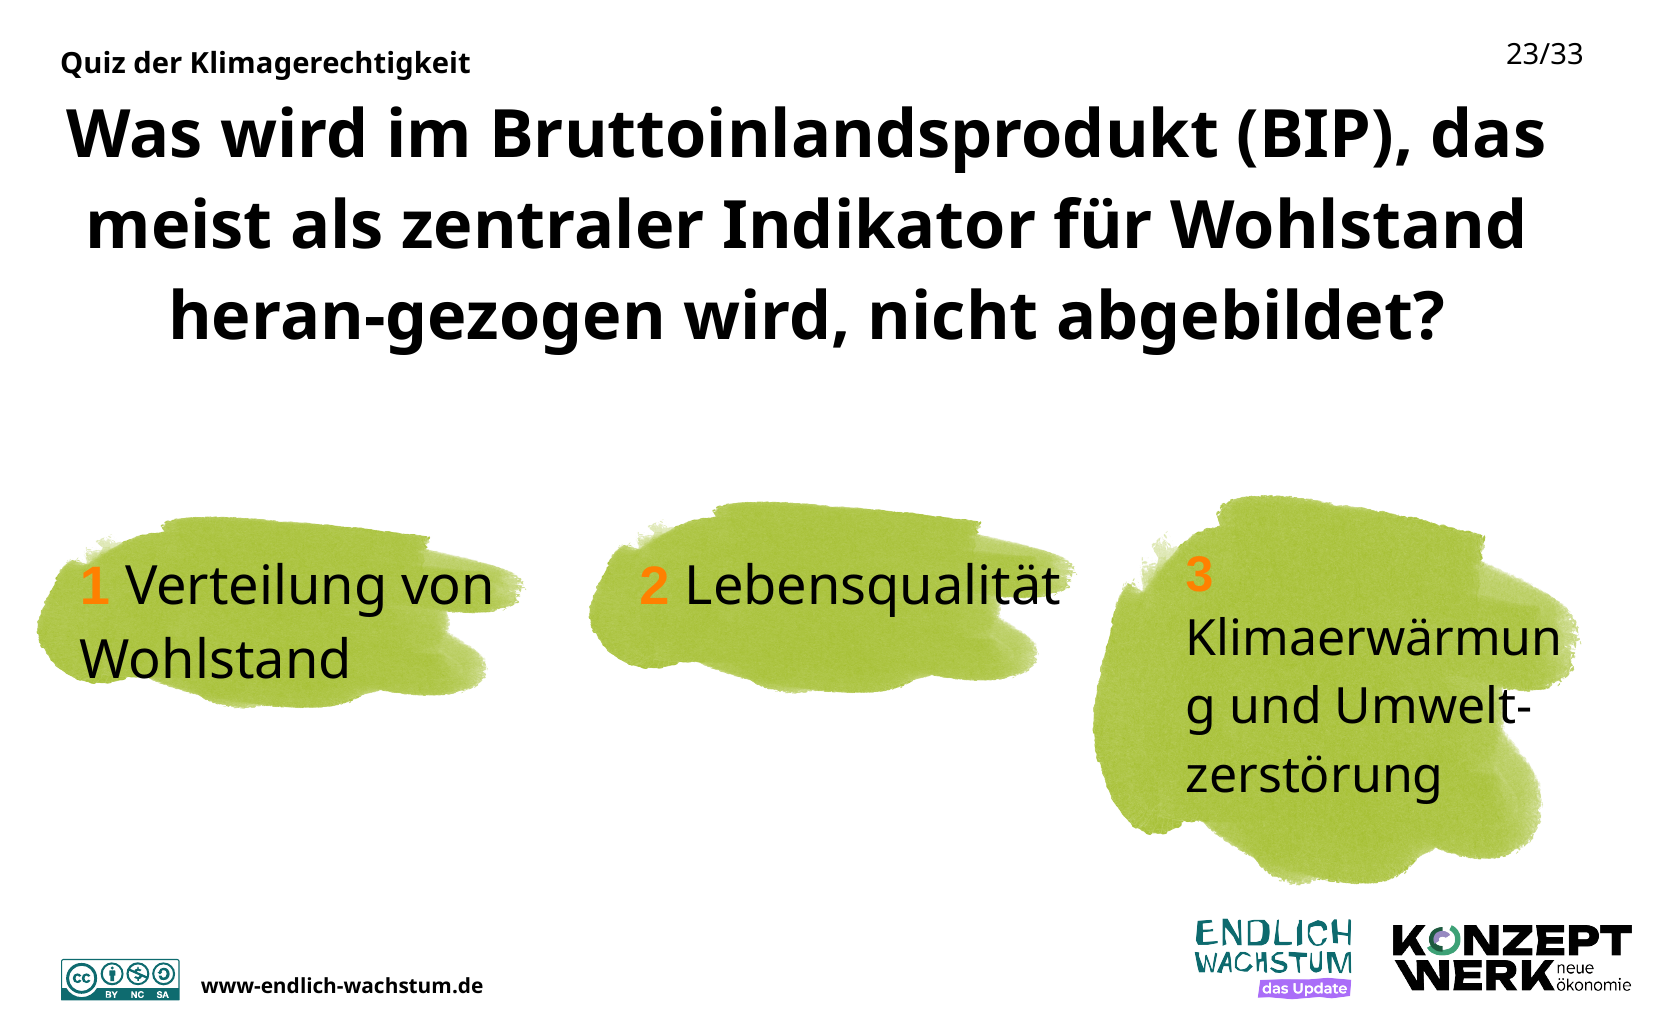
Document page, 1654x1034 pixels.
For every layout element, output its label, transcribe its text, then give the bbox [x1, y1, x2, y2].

picture [1359, 778, 1373, 789]
picture [1387, 917, 1636, 997]
picture [588, 501, 1078, 538]
picture [1176, 900, 1374, 1011]
picture [1306, 778, 1322, 789]
text_box 1 Verteilung von Wohlstand [0, 538, 517, 796]
picture [1092, 494, 1582, 886]
picture [36, 516, 527, 709]
title Was wird im Bruttoinlandsprodukt (BIP), das meist als zentraler Indikator für Wohlstand heran-gezogen wird, nicht abgebildet? [66, 86, 1596, 616]
text_box 2 Lebensqualität [553, 538, 1094, 747]
picture [1419, 778, 1434, 789]
text_box 3 Klimaerwärmung und Umwelt-zerstörung [1099, 538, 1595, 778]
